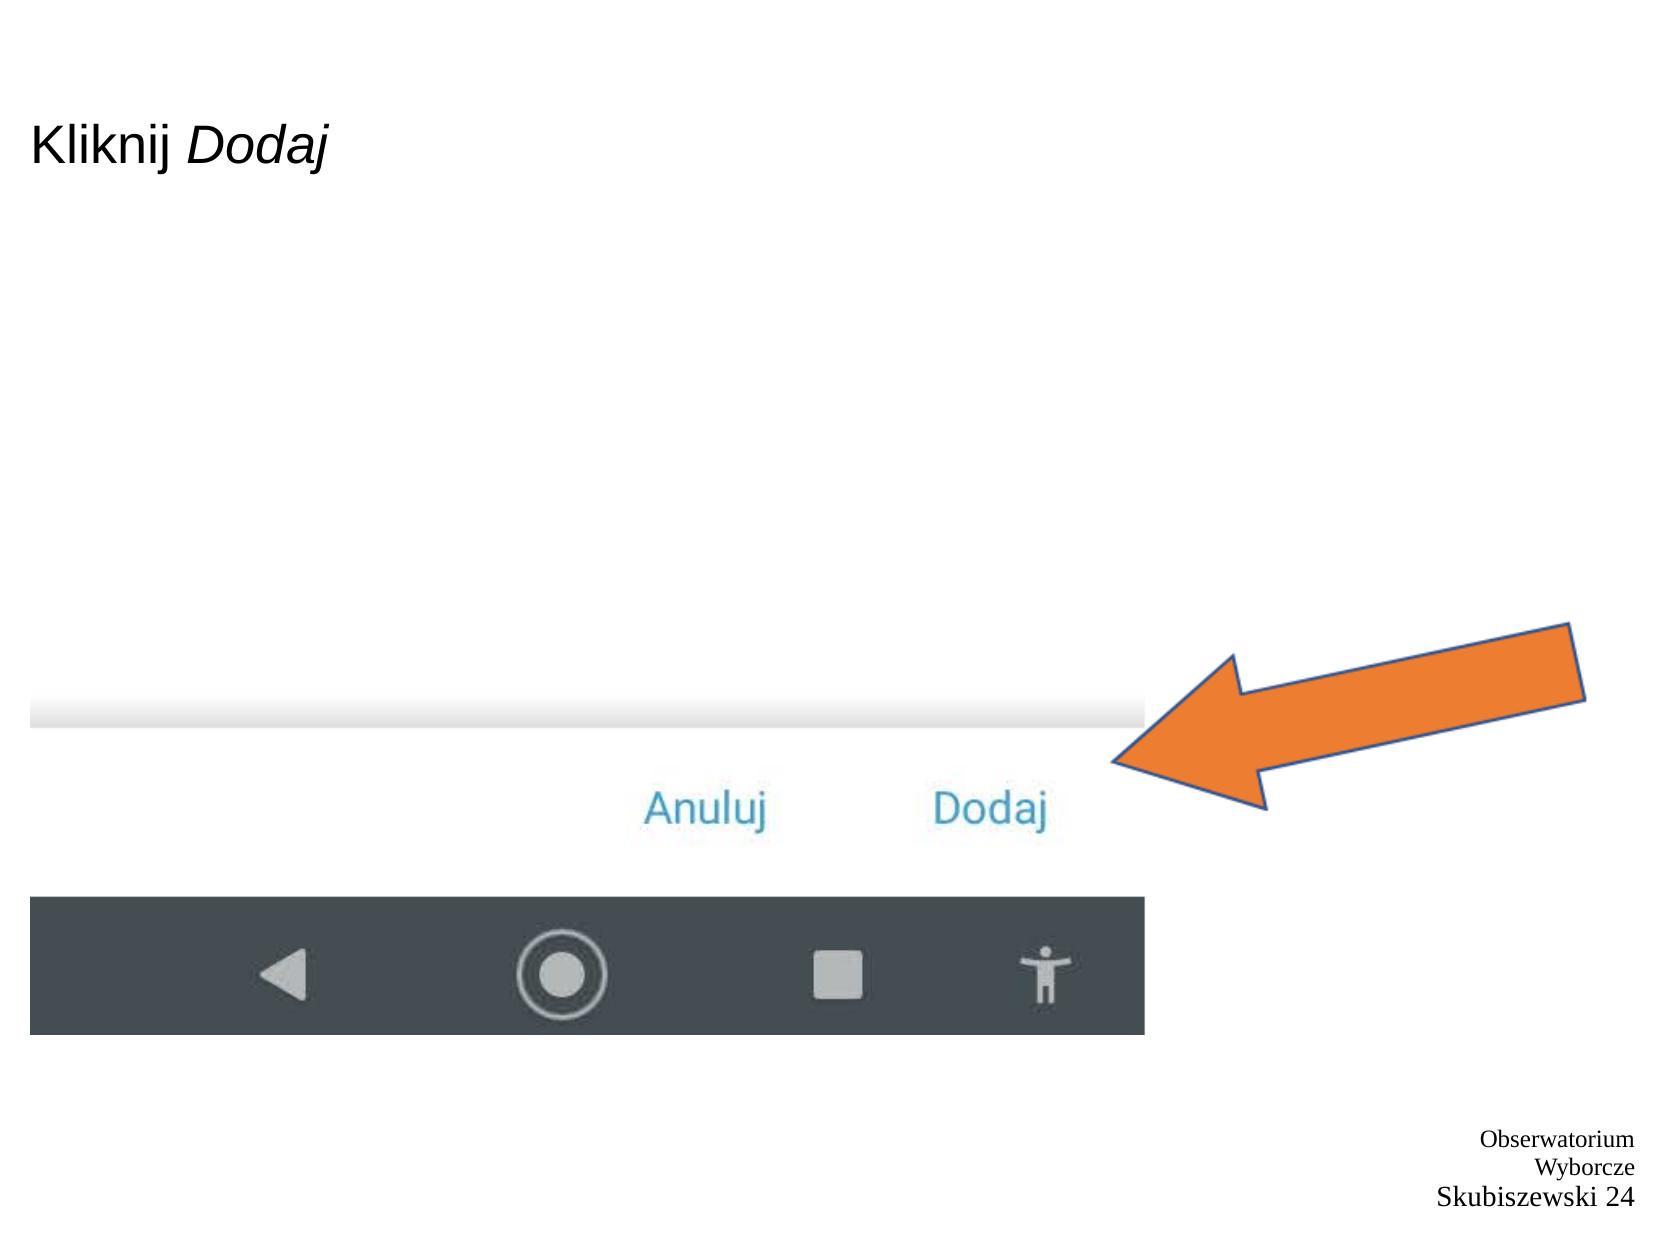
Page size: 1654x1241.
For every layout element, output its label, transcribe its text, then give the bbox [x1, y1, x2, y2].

picture [30, 592, 1606, 1036]
list Kliknij Dodaj [30, 30, 1621, 271]
